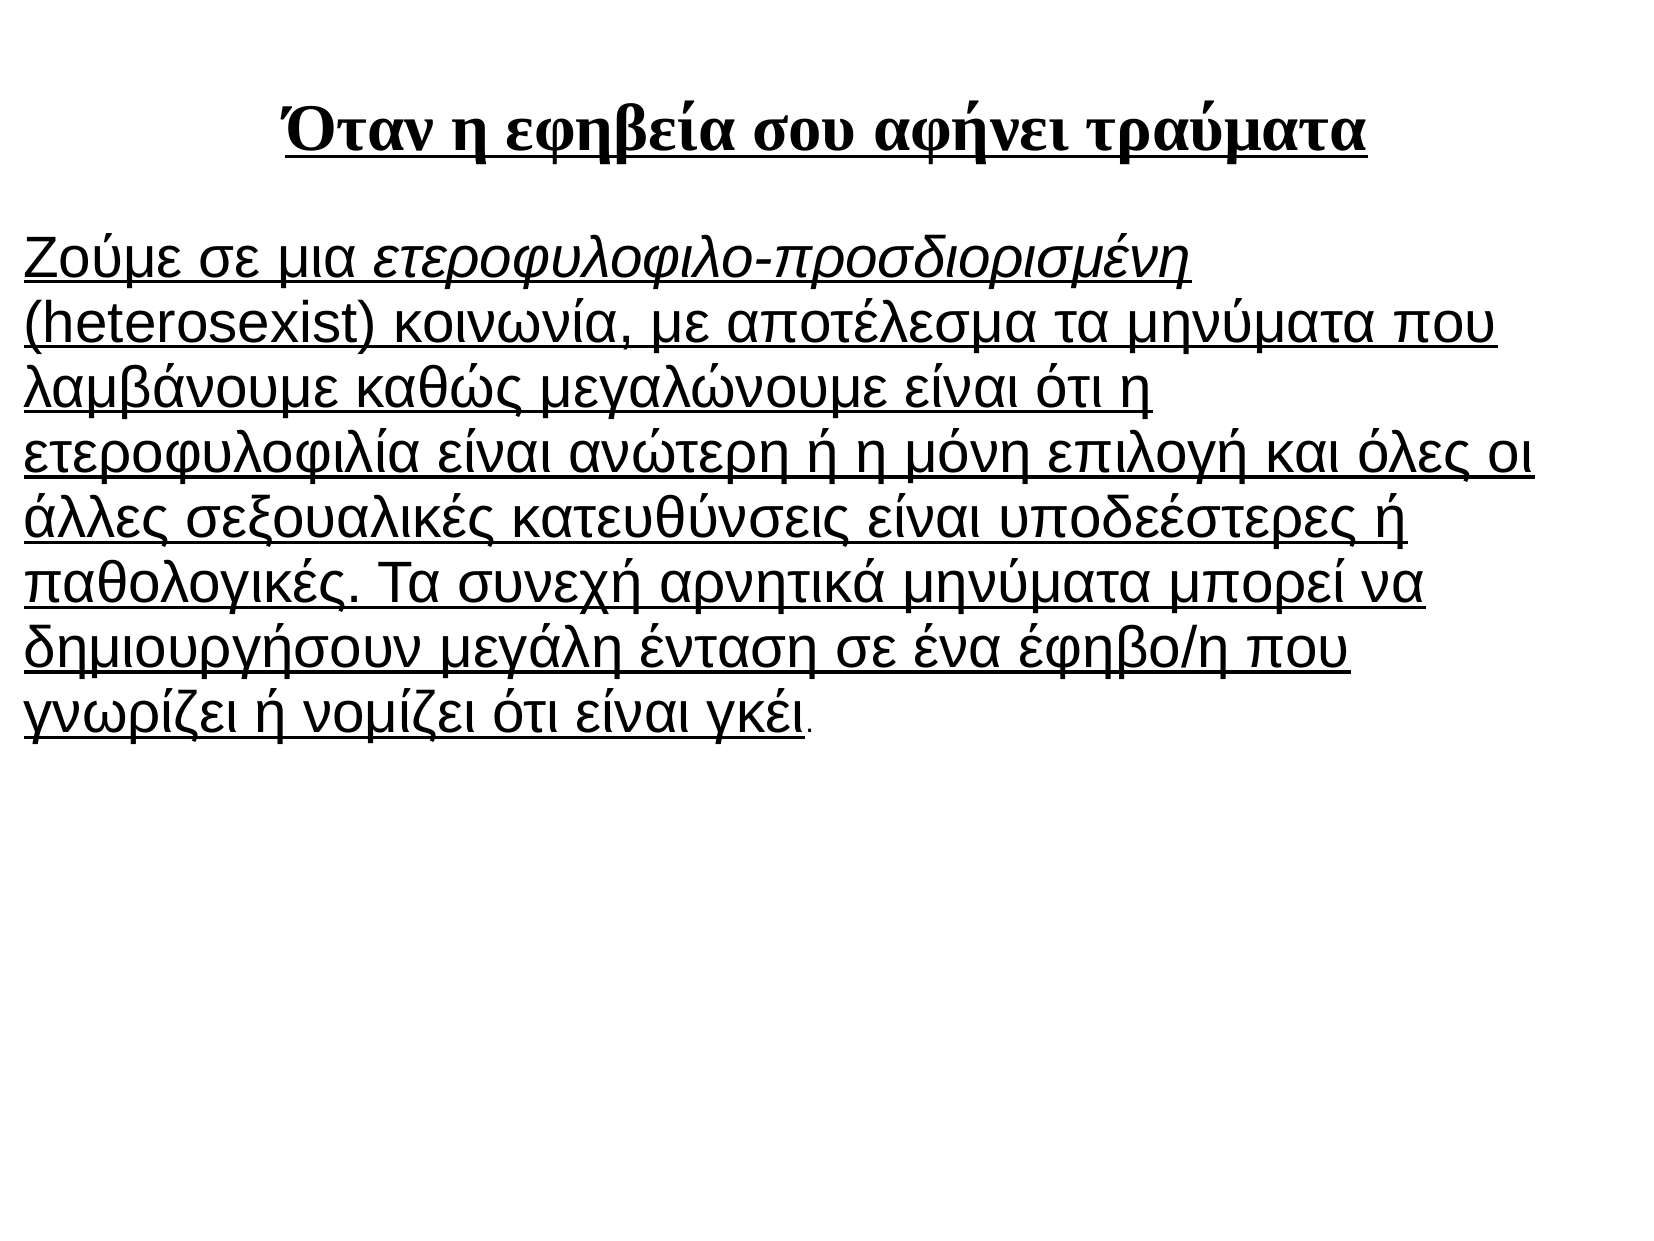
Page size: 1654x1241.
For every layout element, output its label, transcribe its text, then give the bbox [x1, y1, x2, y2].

list Ζούμε σε μια ετεροφυλοφιλο-προσδιορισμένη (heterosexist) κοινωνία, με αποτέλεσμα τα μηνύματα που λαμβάνουμε καθώς μεγαλώνουμε είναι ότι η ετεροφυλοφιλία είναι ανώτερη ή η μόνη επιλογή και όλες οι άλλες σεξουαλικές κατευθύνσεις είναι υποδεέστερες ή παθολογικές. Τα συνεχή αρνητικά μηνύματα μπορεί να δημιουργήσουν μεγάλη ένταση σε ένα έφηβο/η που γνωρίζει ή νομίζει ότι είναι γκέι. [23, 224, 1538, 1241]
title Όταν η εφηβεία σου αφήνει τραύματα [82, 0, 1571, 257]
